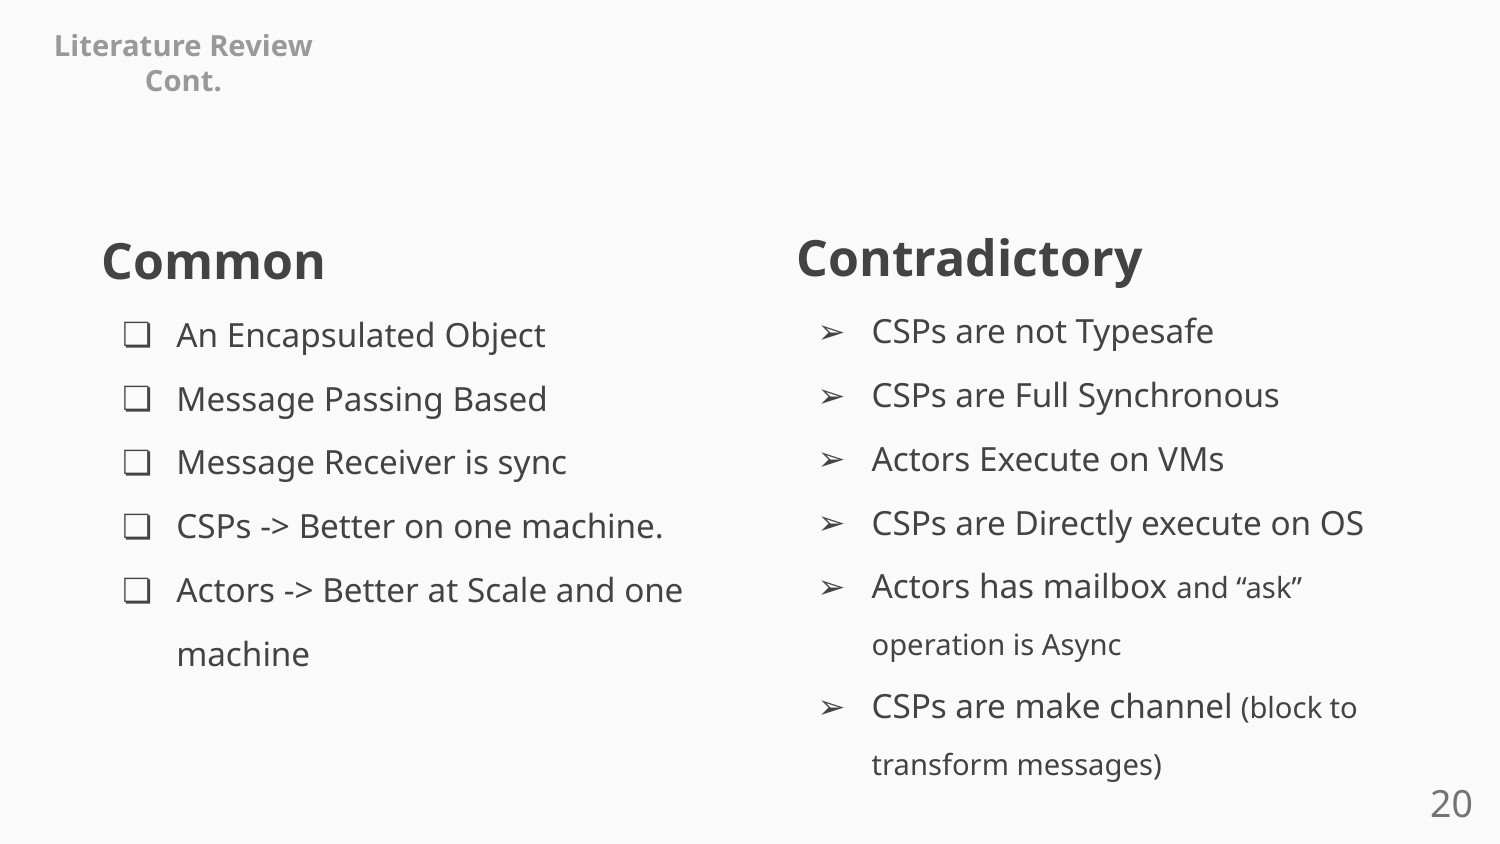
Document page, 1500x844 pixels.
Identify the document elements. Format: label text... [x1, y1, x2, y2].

text_box Common An Encapsulated Object Message Passing Based Message Receiver is sync CSPs -> Better on one machine. Actors -> Better at Scale and one machine [86, 178, 773, 744]
text_box Literature Review Cont. [8, 12, 359, 93]
slide_number 20 [1398, 770, 1489, 835]
text_box Contradictory CSPs are not Typesafe CSPs are Full Synchronous Actors Execute on VMs CSPs are Directly execute on OS Actors has mailbox and “ask” operation is Async CSPs are make channel (block to transform messages) [781, 175, 1446, 757]
